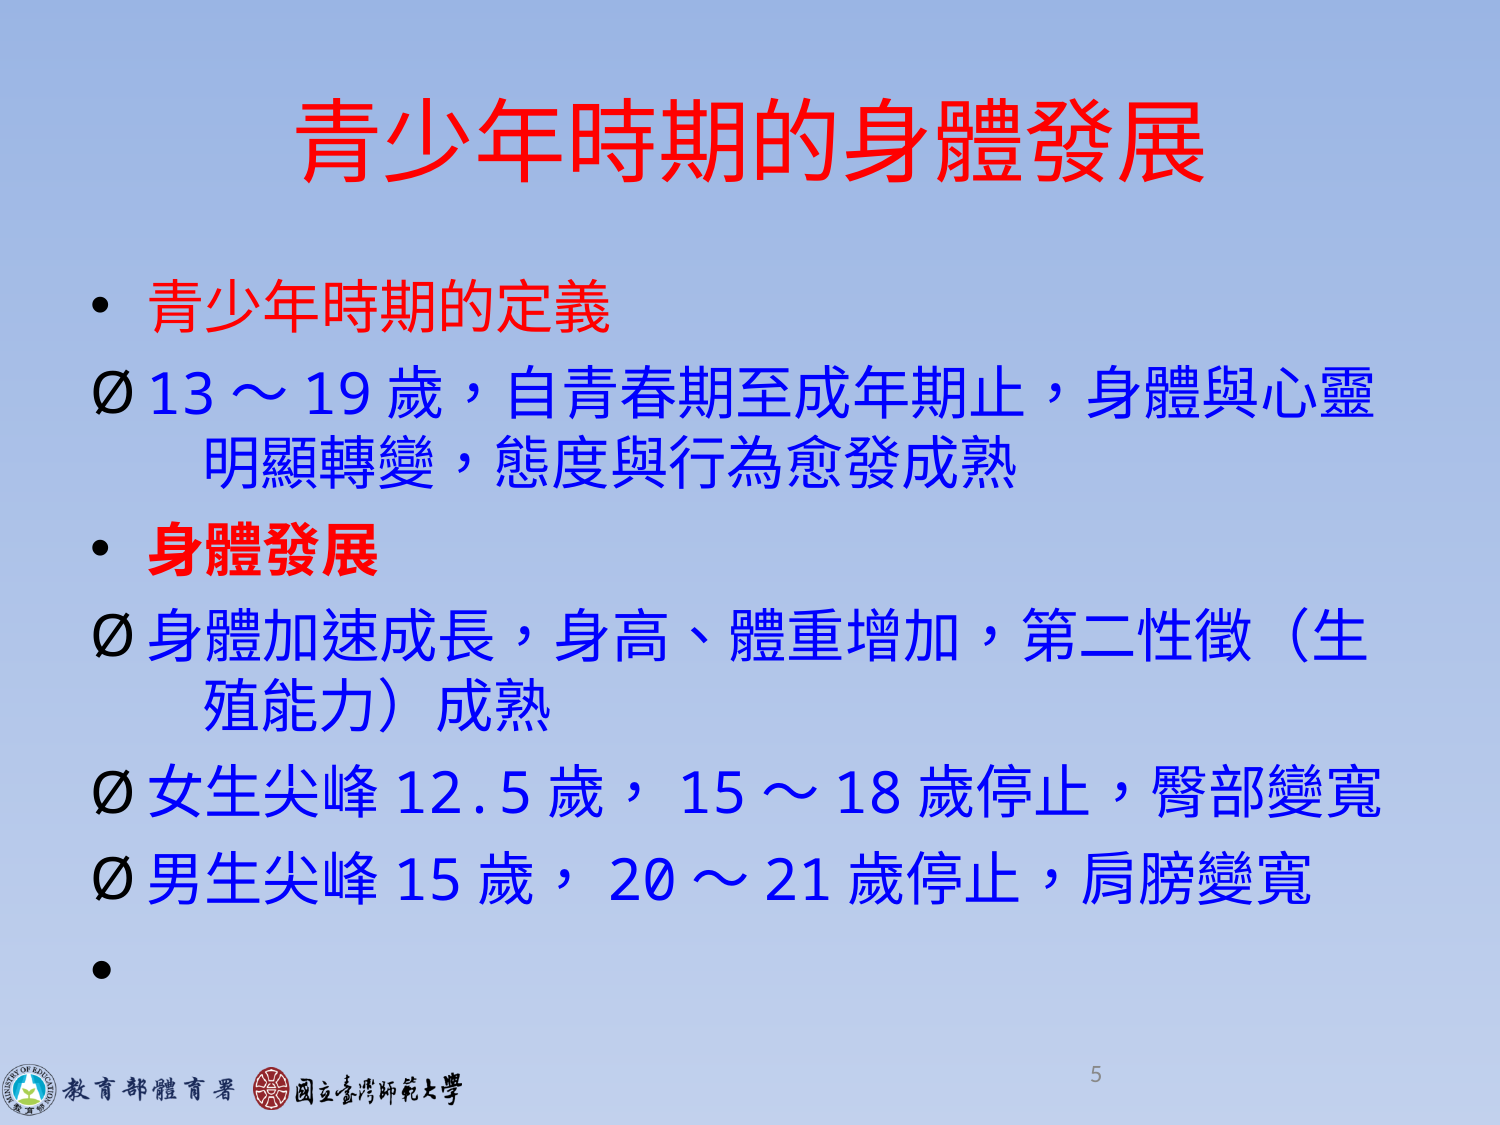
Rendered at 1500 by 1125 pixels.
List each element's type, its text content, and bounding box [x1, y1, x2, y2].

list 青少年時期的定義 13～19歲，自青春期至成年期止，身體與心靈明顯轉變，態度與行為愈發成熟 身體發展 身體加速成長，身高、體重增加，第二性徵（生殖能力）成熟 女生尖峰12.5歲，15～18歲停止，臀部變寬 男生尖峰15歲，20～21歲停止，肩膀變寬 [75, 262, 1426, 1005]
title 青少年時期的身體發展 [75, 45, 1426, 233]
text_box [1074, 1042, 1426, 1103]
